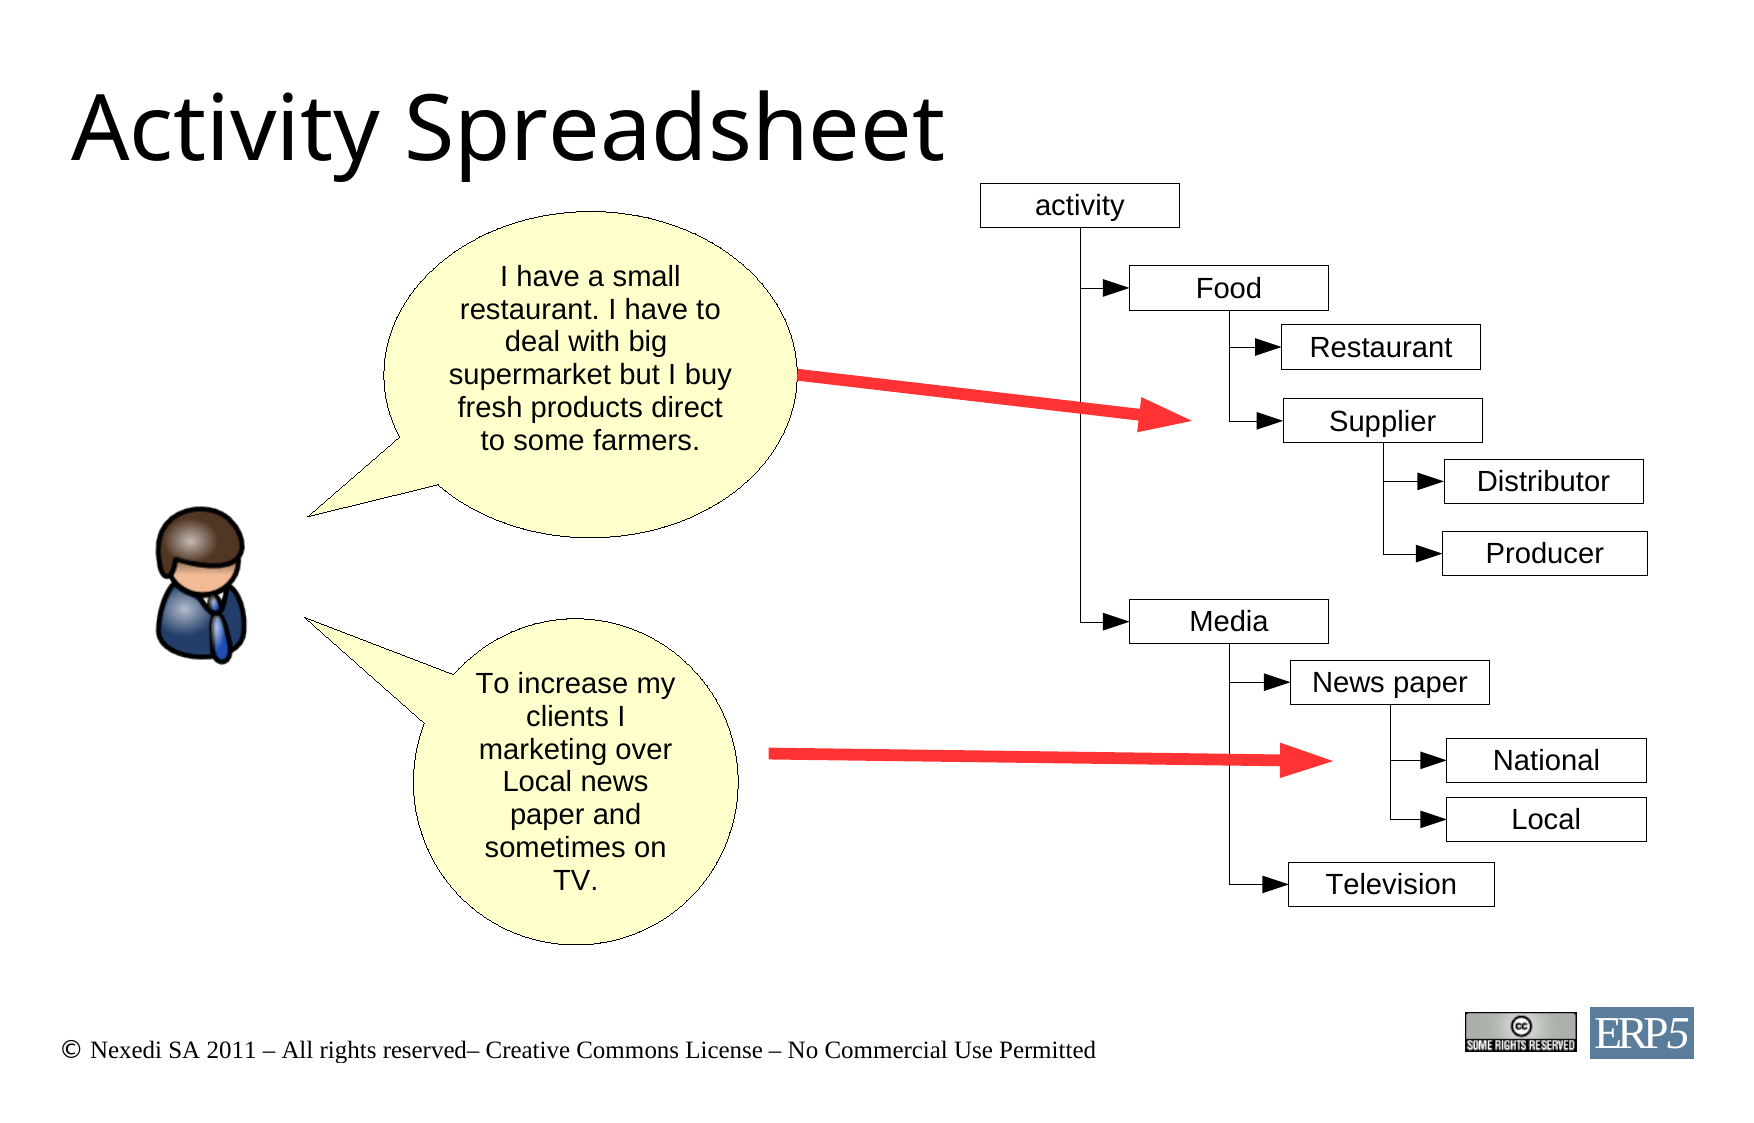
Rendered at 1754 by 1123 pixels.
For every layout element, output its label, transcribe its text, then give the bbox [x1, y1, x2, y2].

text_box I have a small restaurant. I have to deal with big supermarket but I buy fresh products direct to some farmers. [307, 211, 798, 538]
text_box Restaurant [1281, 324, 1481, 370]
title Activity Spreadsheet [71, 63, 1707, 187]
text_box News paper [1290, 660, 1490, 705]
text_box National [1446, 738, 1647, 783]
text_box Producer [1442, 531, 1648, 576]
text_box Television [1288, 862, 1495, 907]
text_box activity [980, 183, 1180, 228]
text_box Distributor [1444, 459, 1644, 504]
text_box Local [1446, 797, 1647, 842]
picture [1465, 1012, 1577, 1052]
text_box Food [1129, 265, 1329, 311]
text_box Supplier [1283, 398, 1483, 443]
text_box To increase my clients I marketing over Local news paper and sometimes on TV. [304, 617, 739, 945]
text_box Media [1129, 599, 1329, 644]
picture [118, 501, 285, 668]
